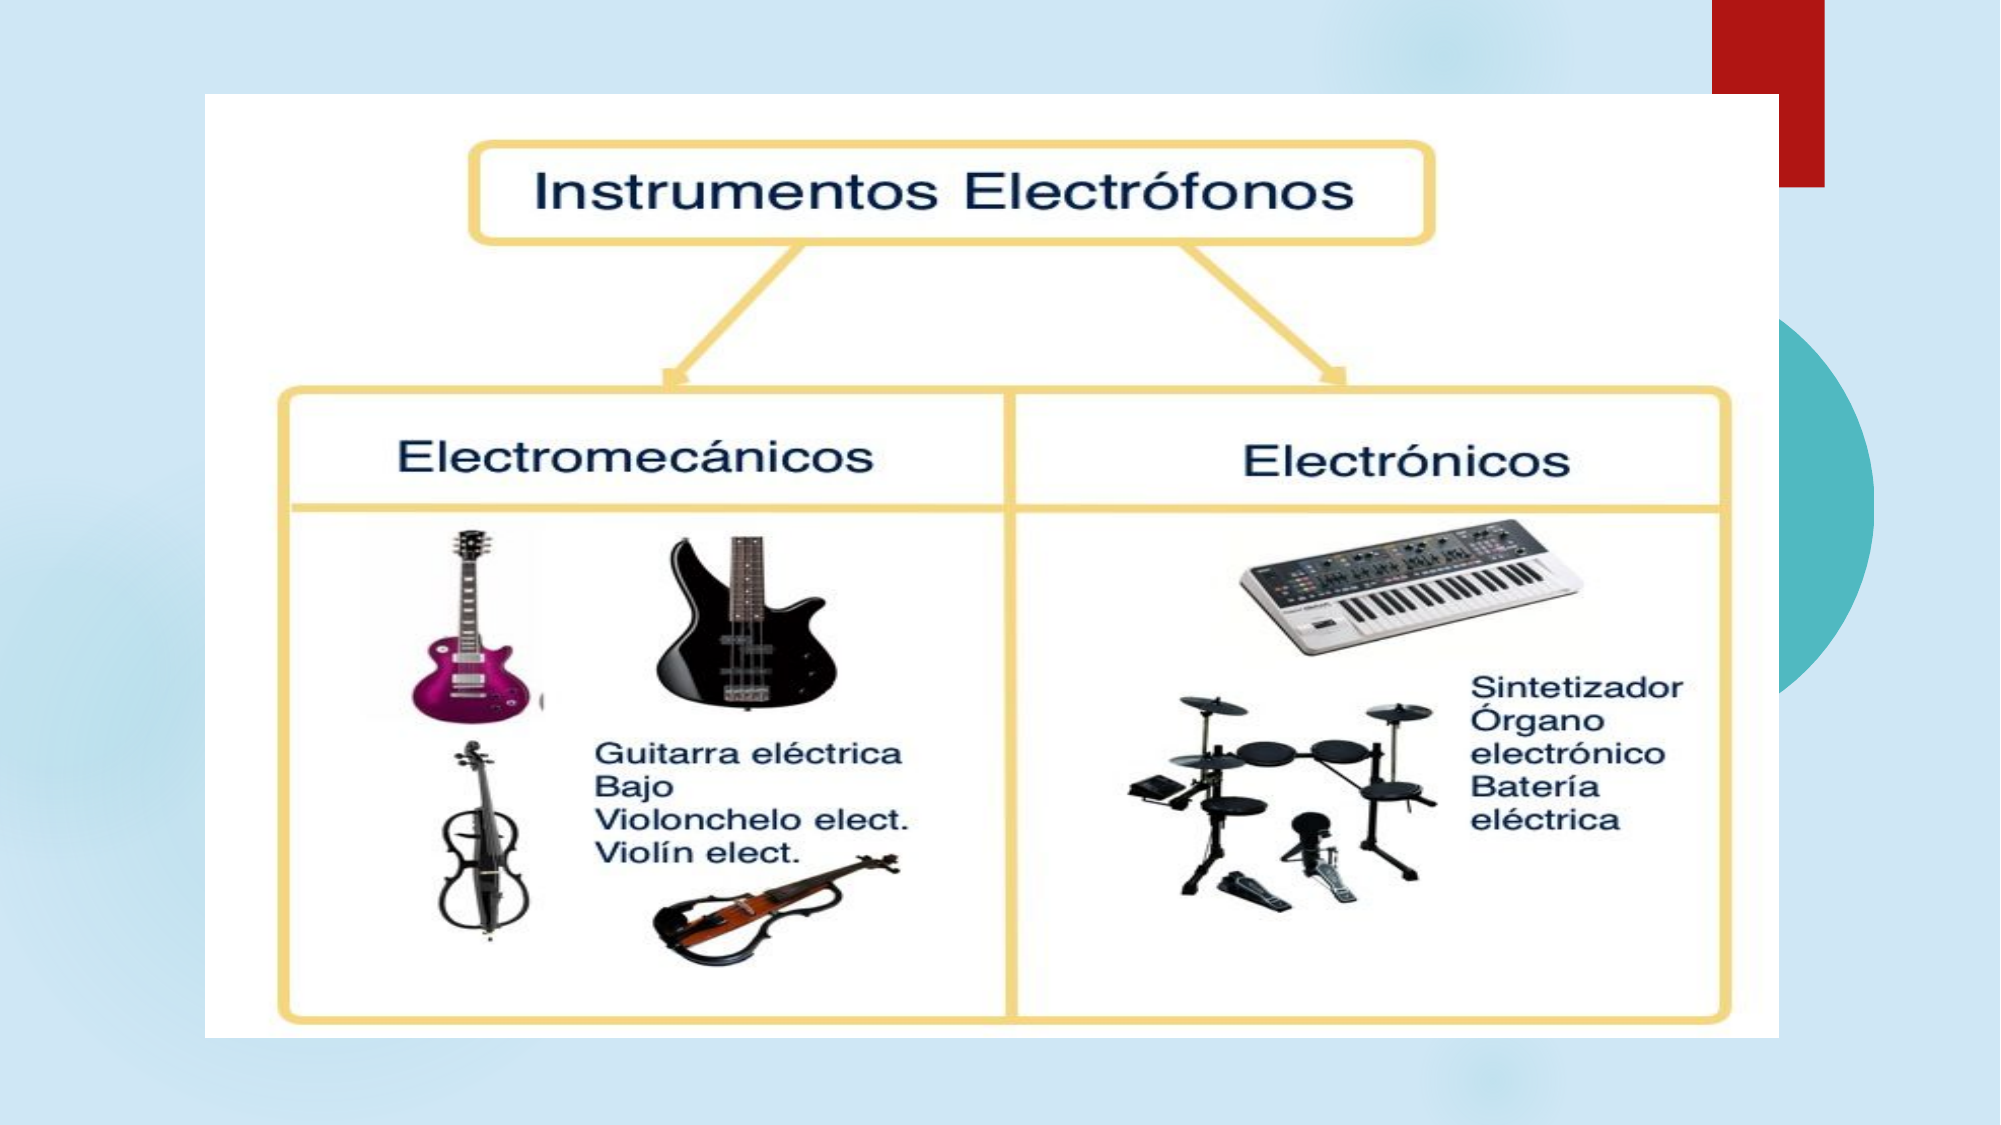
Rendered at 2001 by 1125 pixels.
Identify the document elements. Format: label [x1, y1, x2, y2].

picture [0, 0, 1779, 1125]
